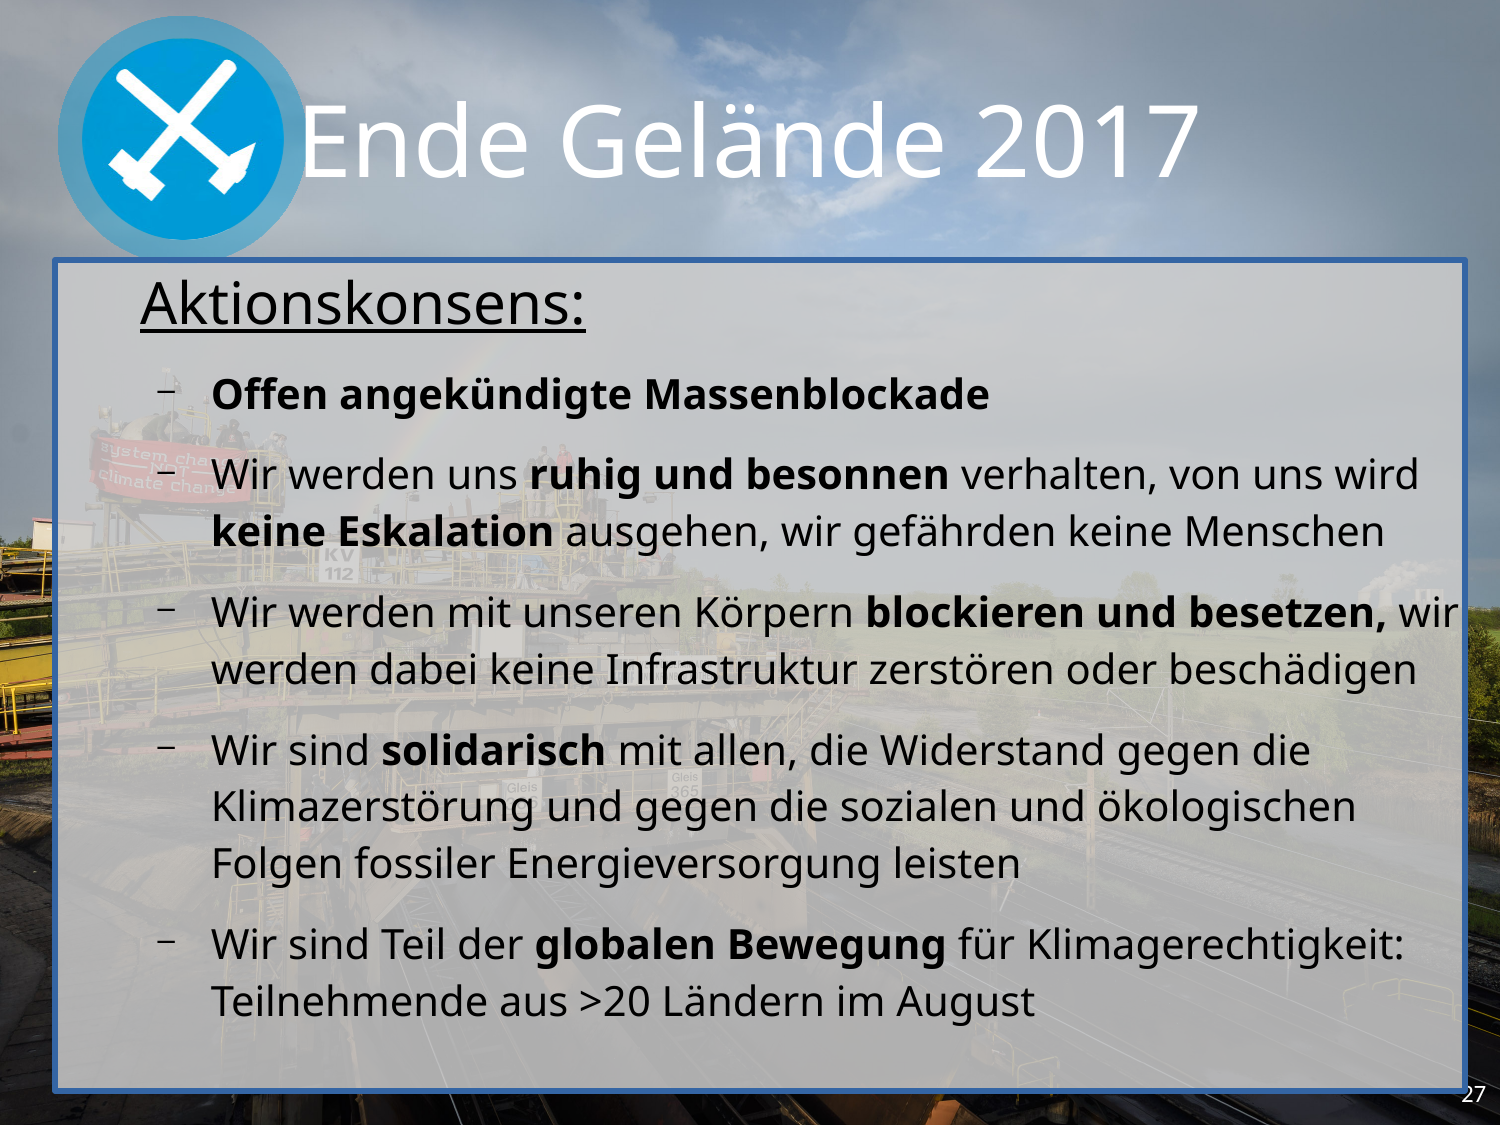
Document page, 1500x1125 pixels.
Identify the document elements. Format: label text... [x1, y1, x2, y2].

title Ende Gelände 2017 [242, 45, 1258, 233]
picture [0, 0, 1500, 1125]
list Aktionskonsens: Offen angekündigte Massenblockade Wir werden uns ruhig und besonnen verhalten, von uns wird keine Eskalation ausgehen, wir gefährden keine Menschen Wir werden mit unseren Körpern blockieren und besetzen, wir werden dabei keine Infrastruktur zerstören oder beschädigen Wir sind solidarisch mit allen, die Widerstand gegen die Klimazerstörung und gegen die sozialen und ökologischen Folgen fossiler Energieversorgung leisten Wir sind Teil der globalen Bewegung für Klimagerechtigkeit: Teilnehmende aus >20 Ländern im August [55, 259, 1465, 1091]
